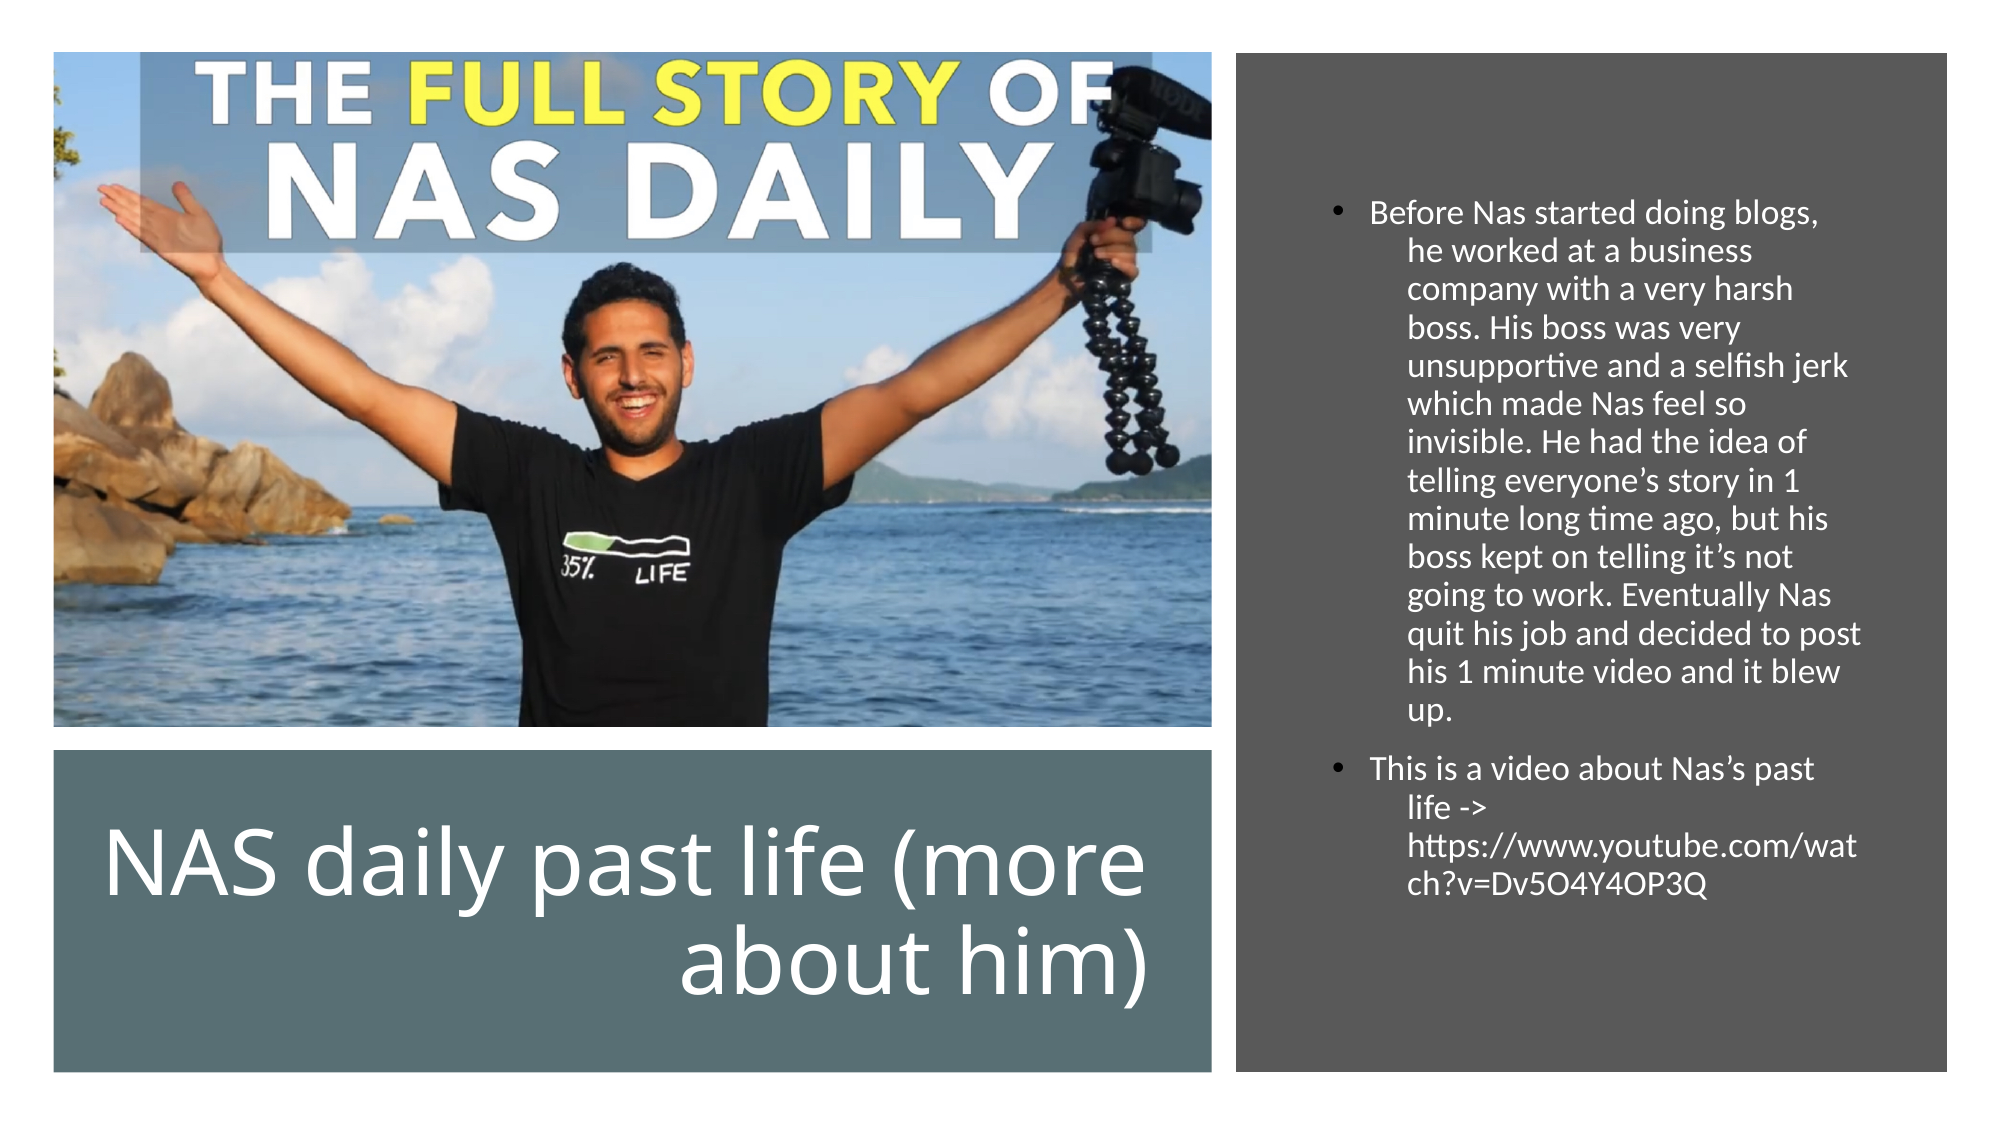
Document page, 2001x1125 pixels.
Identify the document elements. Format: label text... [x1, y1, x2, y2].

text_box [1236, 53, 1947, 1072]
title NAS daily past life (more about him) [85, 782, 1168, 1049]
list Before Nas started doing blogs, he worked at a business company with a very harsh boss. His boss was very unsupportive and a selfish jerk which made Nas feel so invisible. He had the idea of telling everyone’s story in 1 minute long time ago, but his boss kept on telling it’s not going to work. Eventually Nas quit his job and decided to post his 1 minute video and it blew up. This is a video about Nas’s past life -> https://www.youtube.com/watch?v=Dv5O4Y4OP3Q [1317, 150, 1879, 947]
picture [53, 52, 1212, 727]
text_box [54, 750, 1212, 1072]
